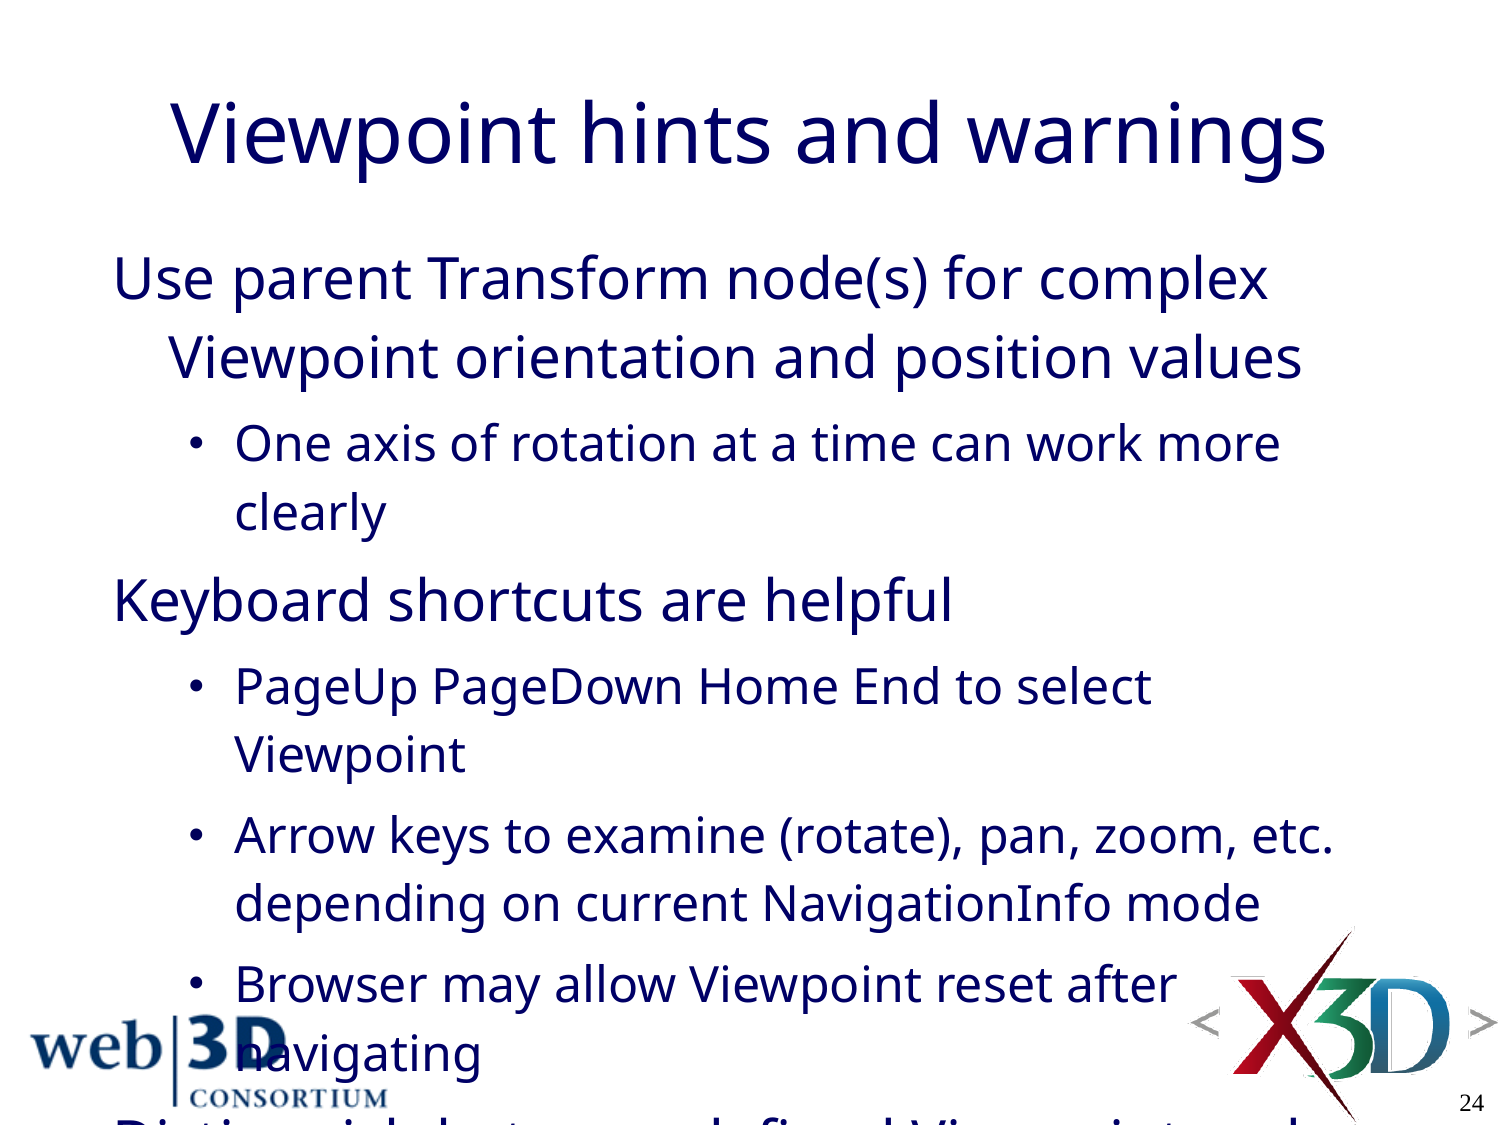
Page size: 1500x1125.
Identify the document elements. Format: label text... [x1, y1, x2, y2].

picture [1187, 926, 1500, 1125]
title Viewpoint hints and warnings [112, 44, 1388, 218]
picture [12, 998, 413, 1118]
list Use parent Transform node(s) for complex Viewpoint orientation and position values One axis of rotation at a time can work more clearly Keyboard shortcuts are helpful PageUp PageDown Home End to select Viewpoint Arrow keys to examine (rotate), pan, zoom, etc. depending on current NavigationInfo mode Browser may allow Viewpoint reset after navigating Distinguish between defined Viewpoint and current navigated user-view location, direction [112, 237, 1388, 986]
